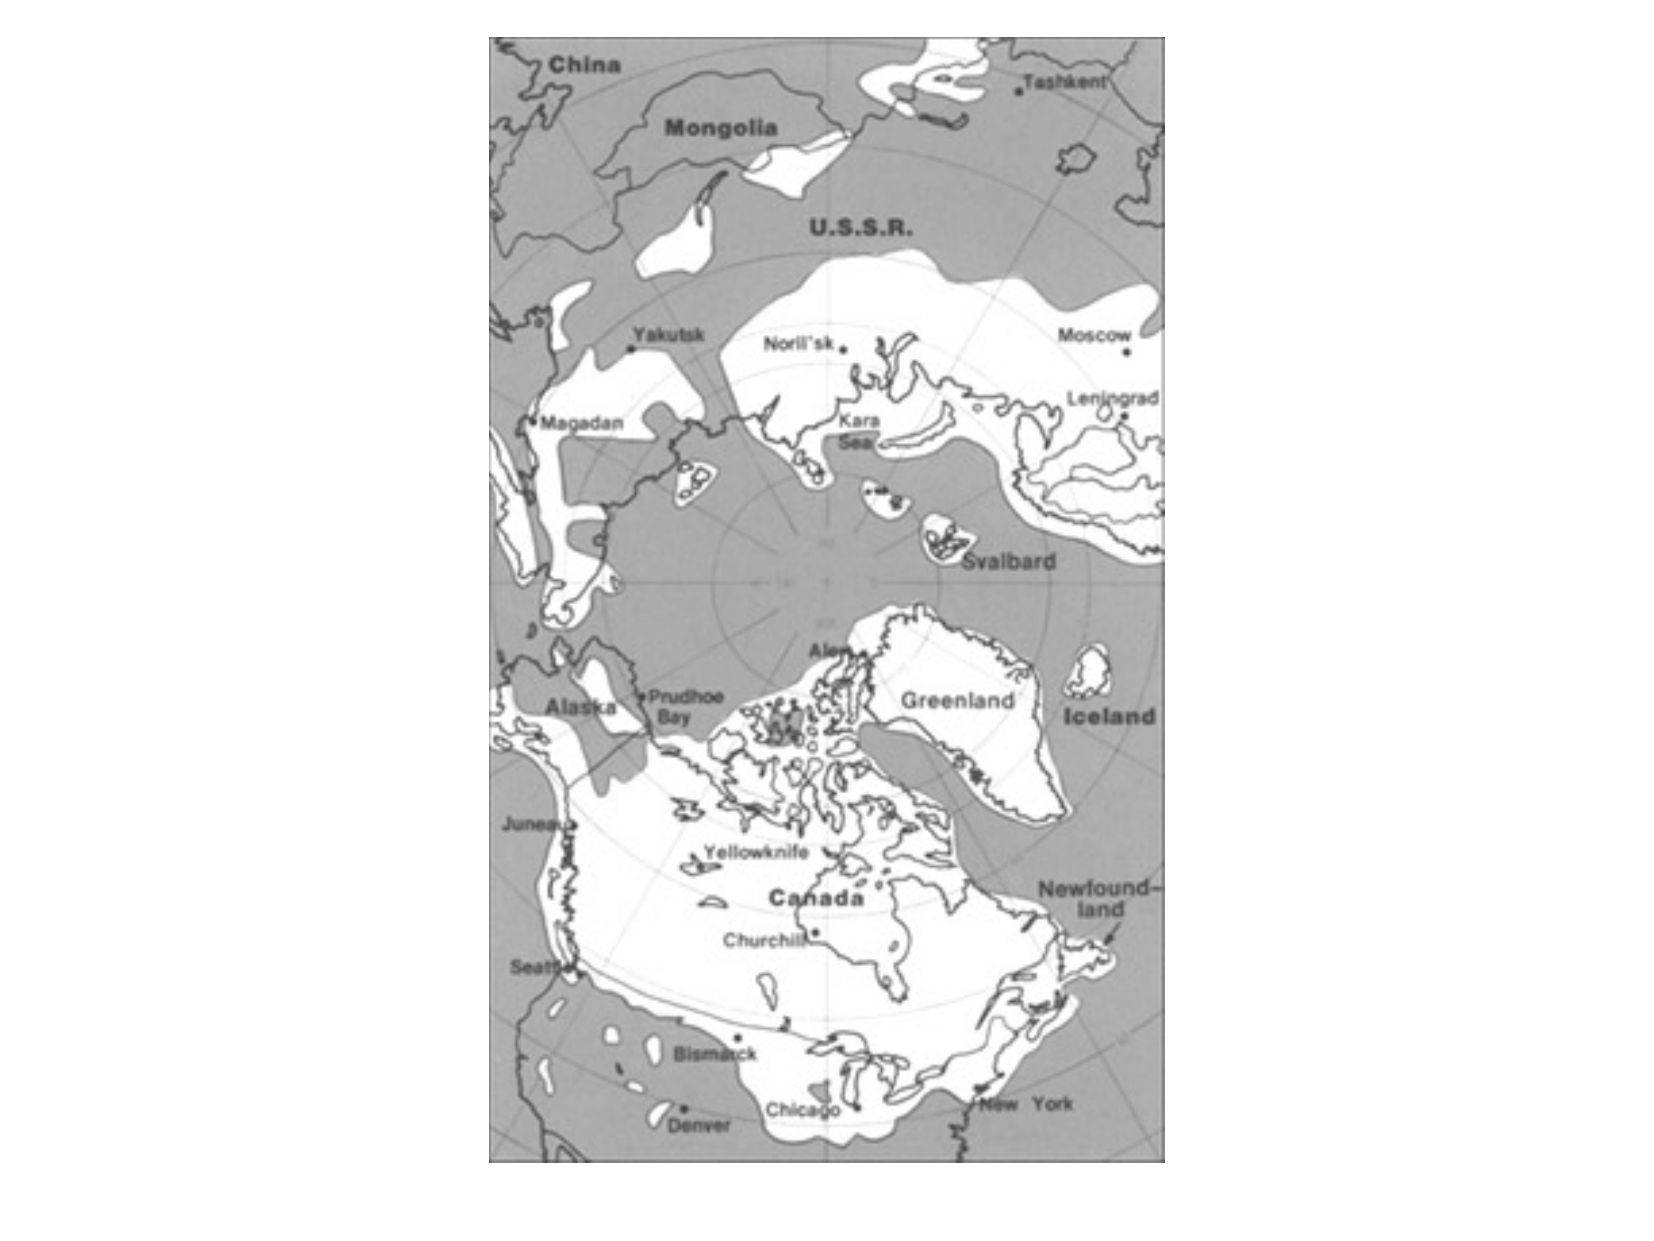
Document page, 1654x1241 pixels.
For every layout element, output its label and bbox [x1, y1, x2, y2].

picture [489, 37, 1165, 1163]
